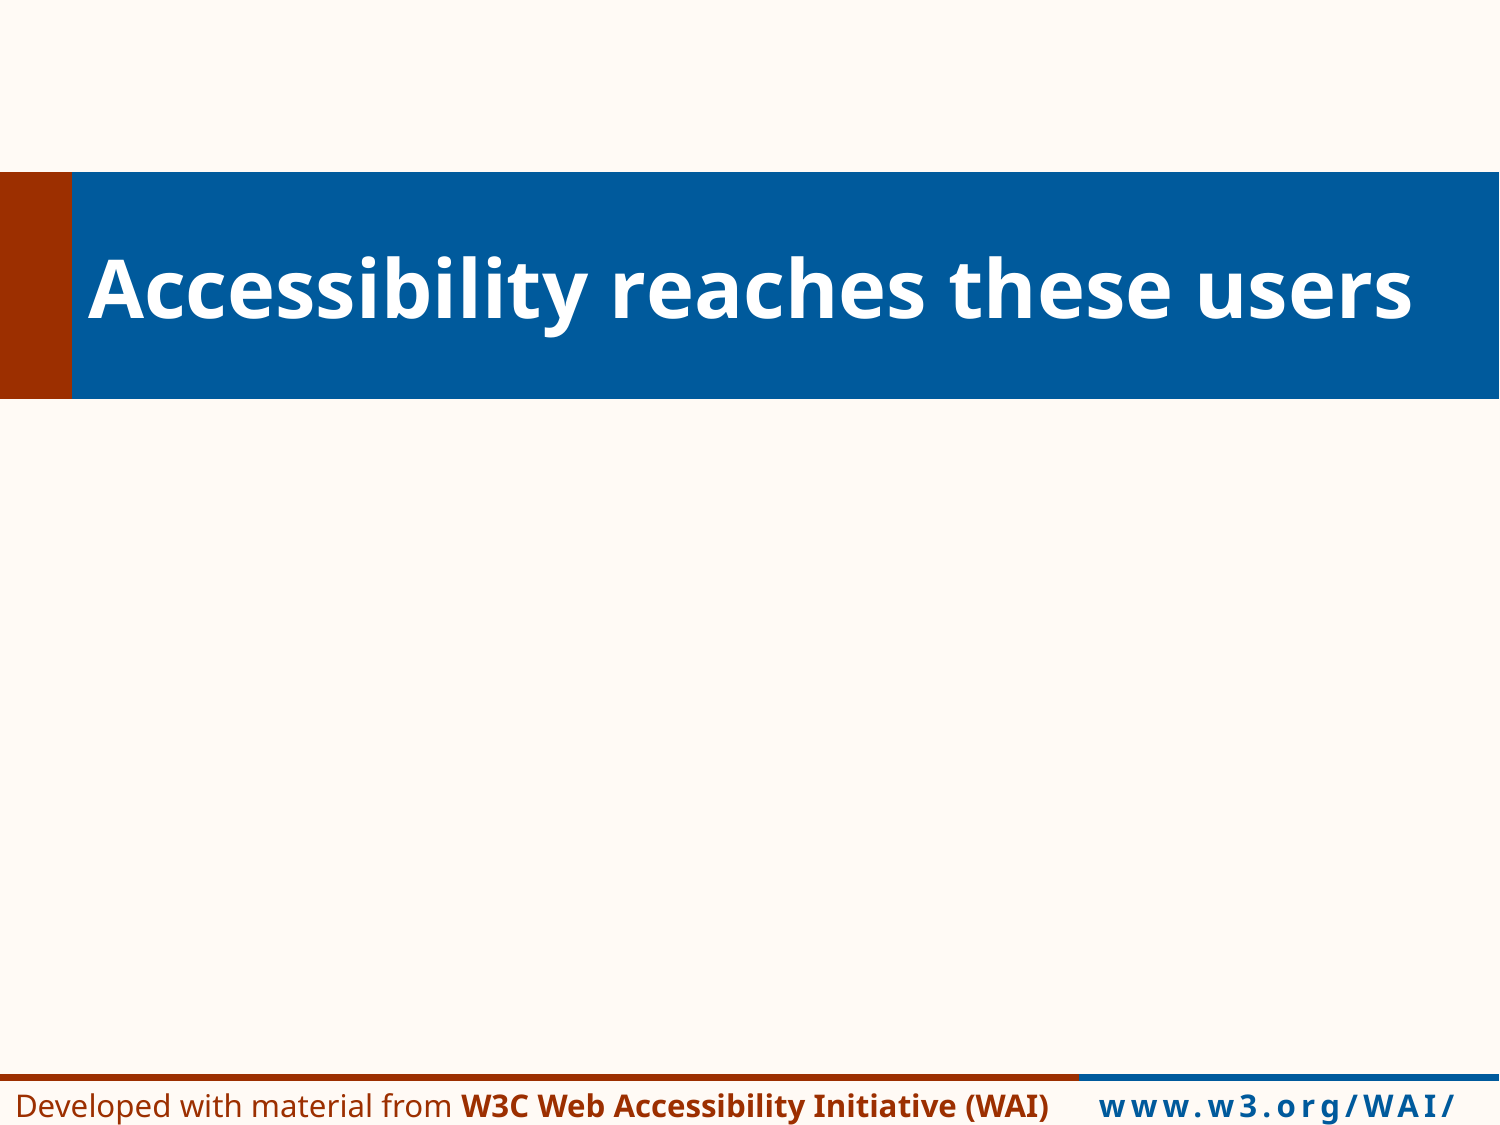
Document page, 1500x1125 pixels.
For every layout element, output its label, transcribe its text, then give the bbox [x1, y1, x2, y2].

title Accessibility reaches these users [73, 173, 1499, 399]
